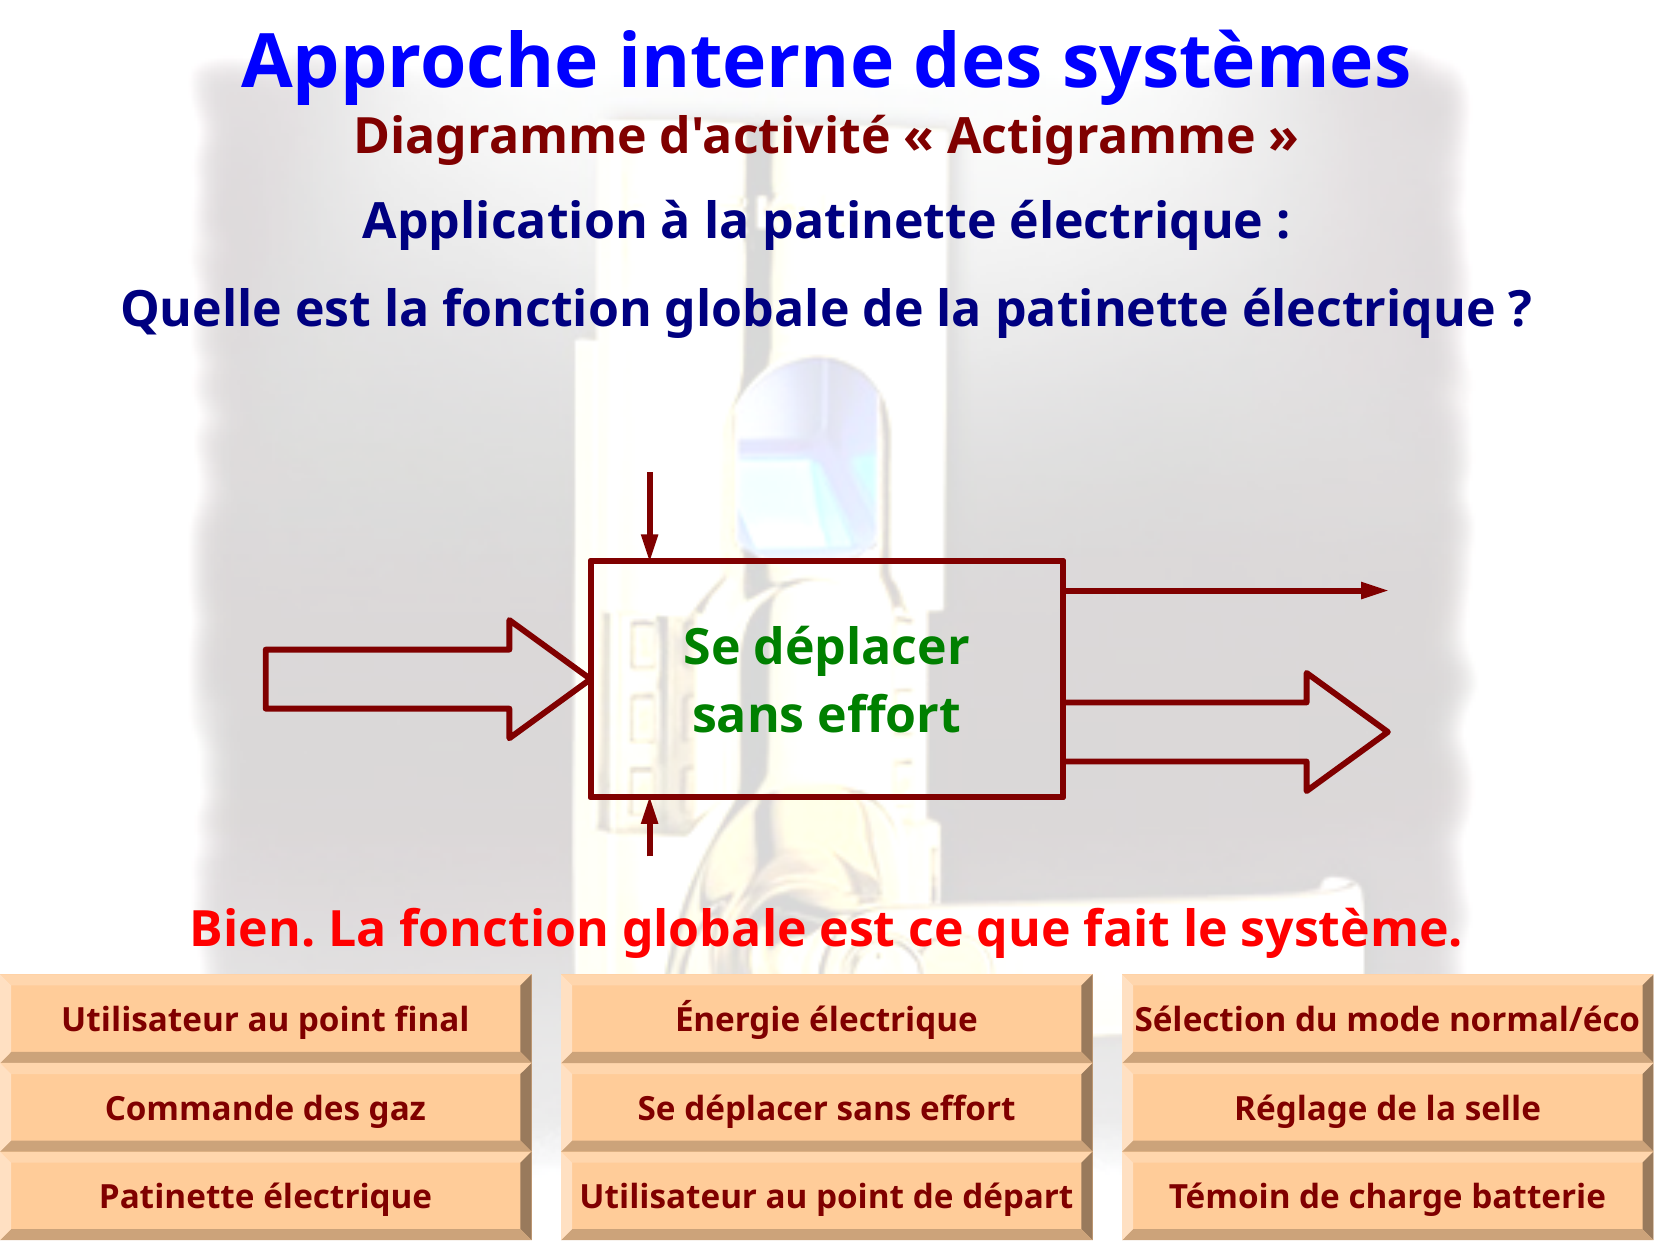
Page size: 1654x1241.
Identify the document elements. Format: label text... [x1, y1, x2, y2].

text_box Quelle est la fonction globale de la patinette électrique ? [0, 265, 1654, 351]
text_box Sélection du mode normal/éco [1134, 986, 1642, 1051]
text_box Utilisateur au point de départ [573, 1163, 1081, 1229]
text_box Bien. La fonction globale est ce que fait le système. [0, 885, 1654, 971]
text_box Réglage de la selle [1134, 1075, 1642, 1140]
text_box Énergie électrique [573, 986, 1081, 1051]
text_box Se déplacer sans effort [590, 561, 1063, 798]
text_box Diagramme d'activité « Actigramme » [0, 92, 1654, 178]
text_box Commande des gaz [12, 1075, 520, 1140]
text_box Utilisateur au point final [12, 986, 520, 1051]
text_box Témoin de charge batterie [1134, 1163, 1642, 1229]
text_box Application à la patinette électrique : [0, 178, 1654, 262]
text_box Patinette électrique [12, 1163, 520, 1229]
text_box Se déplacer sans effort [573, 1075, 1081, 1140]
